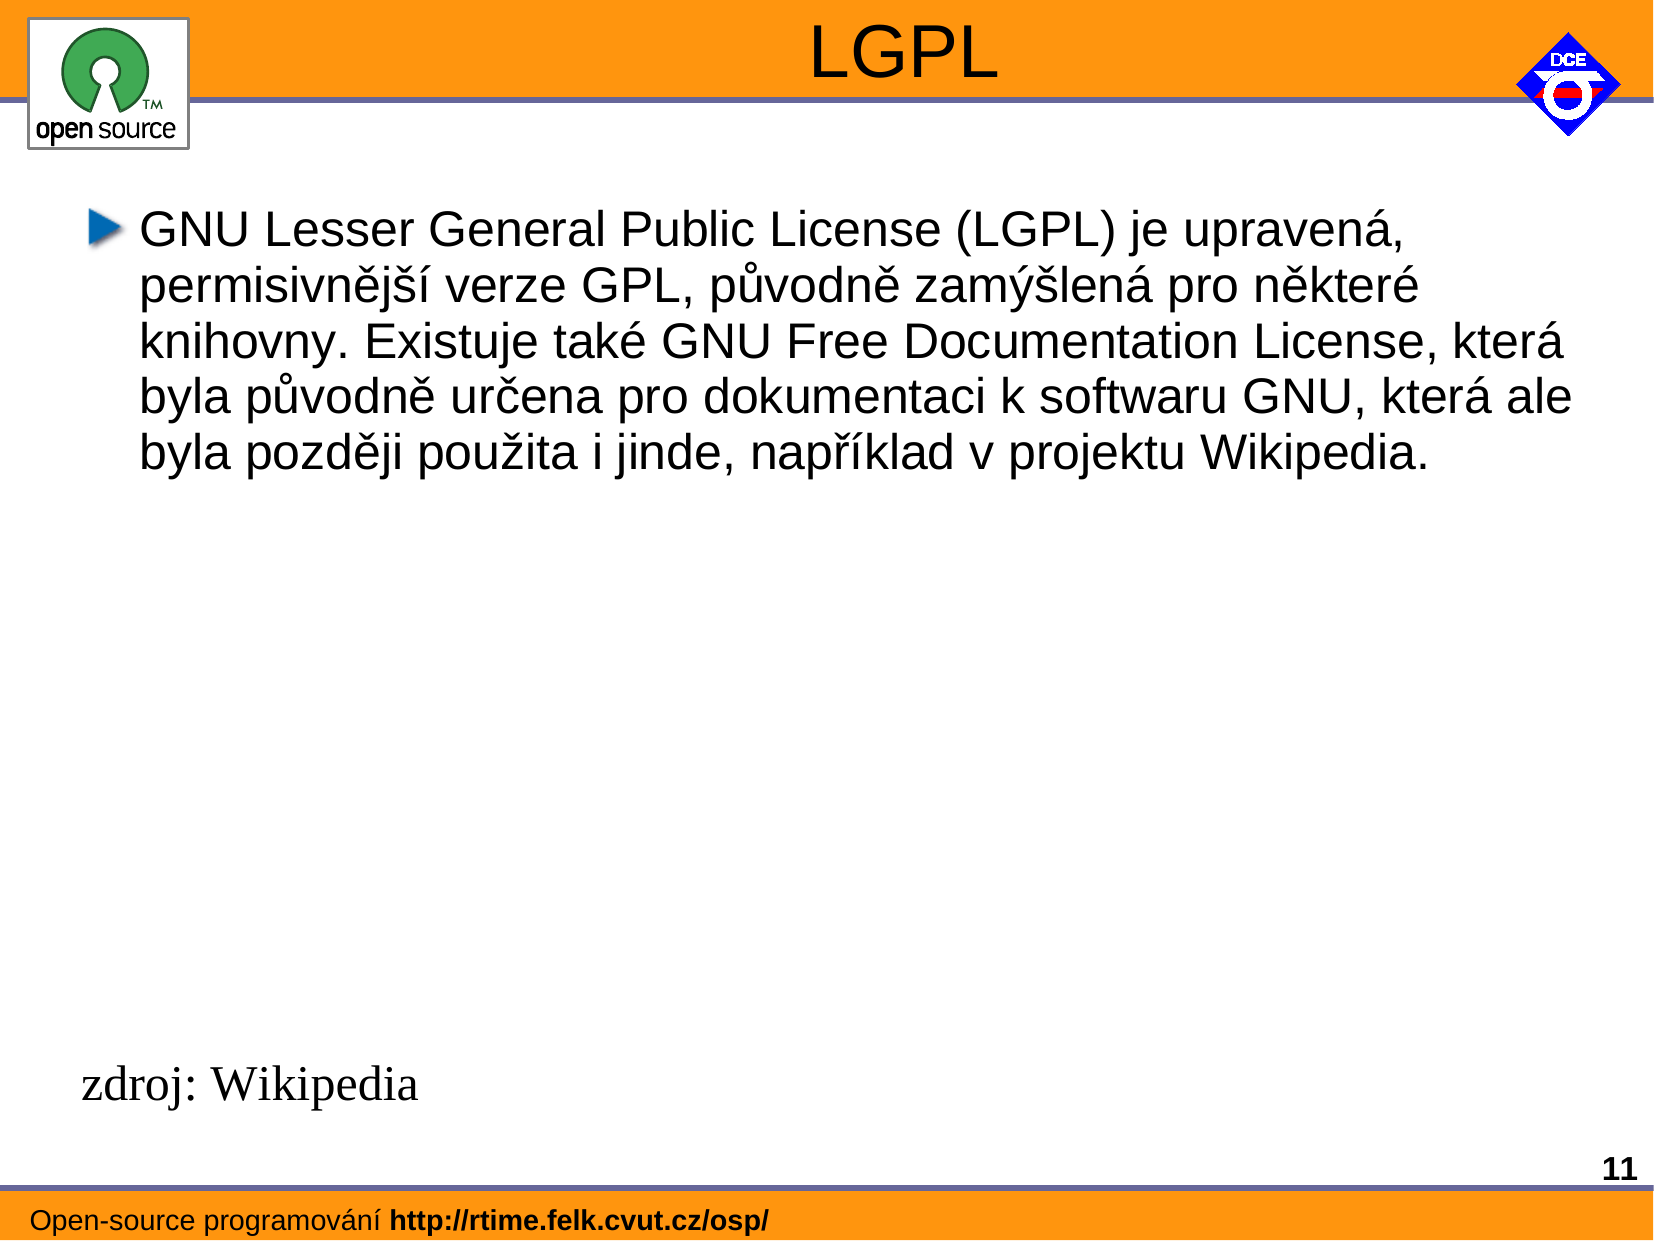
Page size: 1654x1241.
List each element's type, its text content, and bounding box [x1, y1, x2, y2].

text_box zdroj: Wikipedia [75, 1050, 988, 1125]
list GNU Lesser General Public License (LGPL) je upravená, permisivnější verze GPL, původně zamýšlená pro některé knihovny. Existuje také GNU Free Documentation License, která byla původně určena pro dokumentaci k softwaru GNU, která ale byla později použita i jinde, například v projektu Wikipedia. [68, 201, 1592, 1000]
title LGPL [178, 4, 1631, 98]
